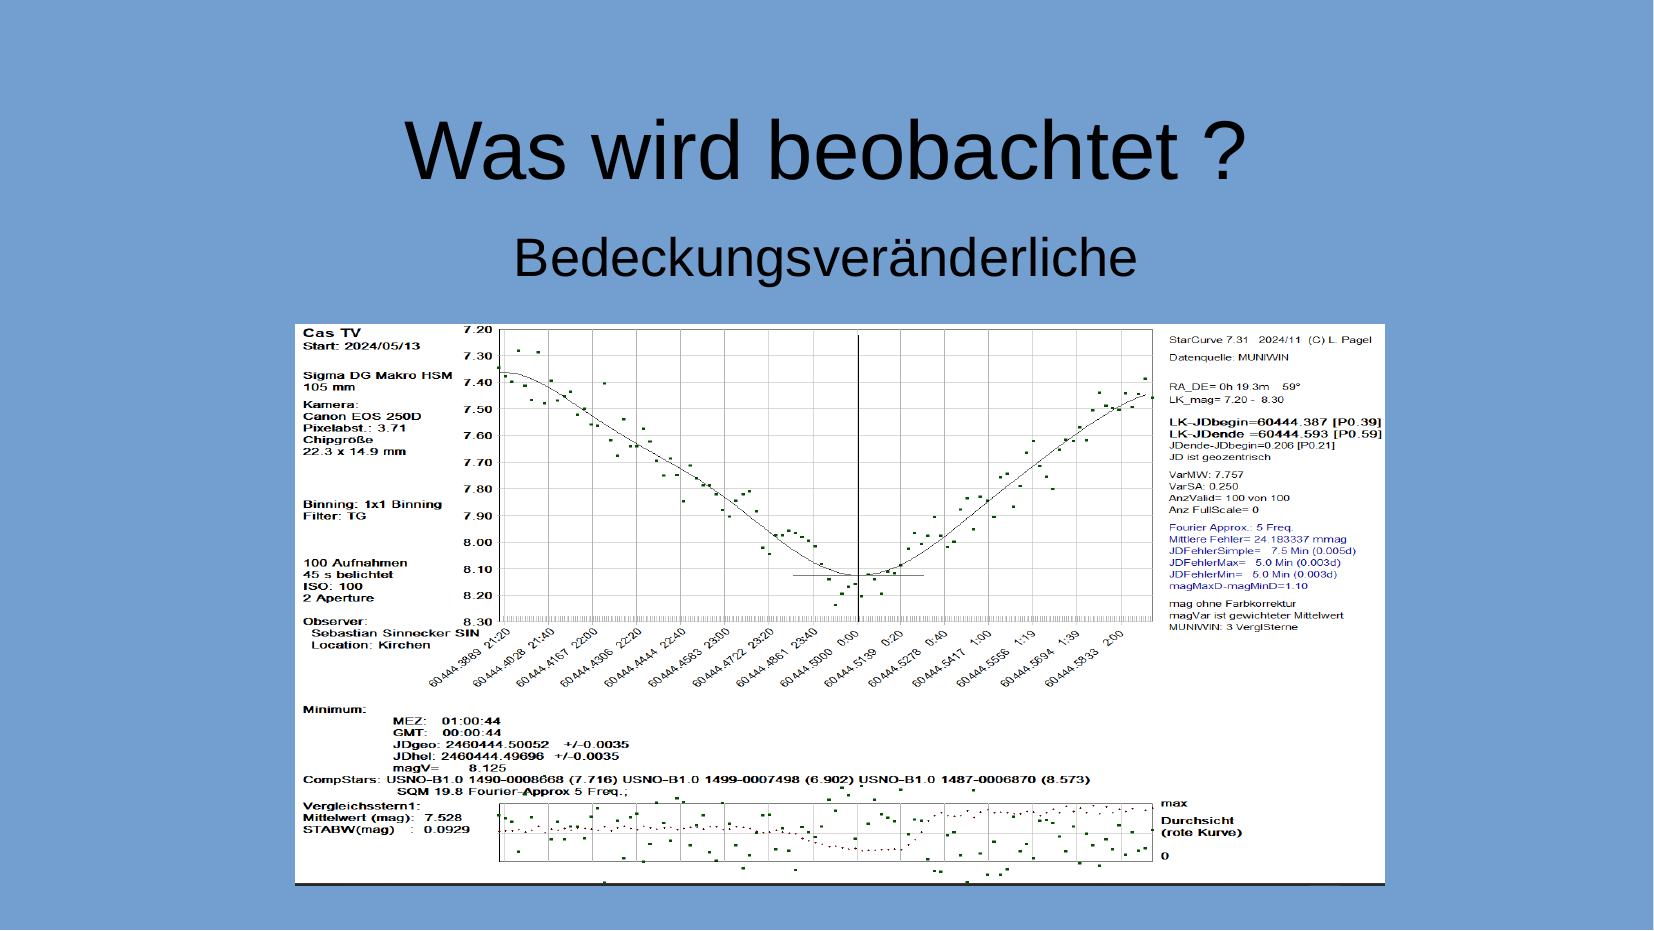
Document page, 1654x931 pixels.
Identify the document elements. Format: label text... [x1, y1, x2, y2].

picture [295, 324, 1385, 886]
text_box Was wird beobachtet ? Bedeckungsveränderliche [29, 29, 1625, 931]
